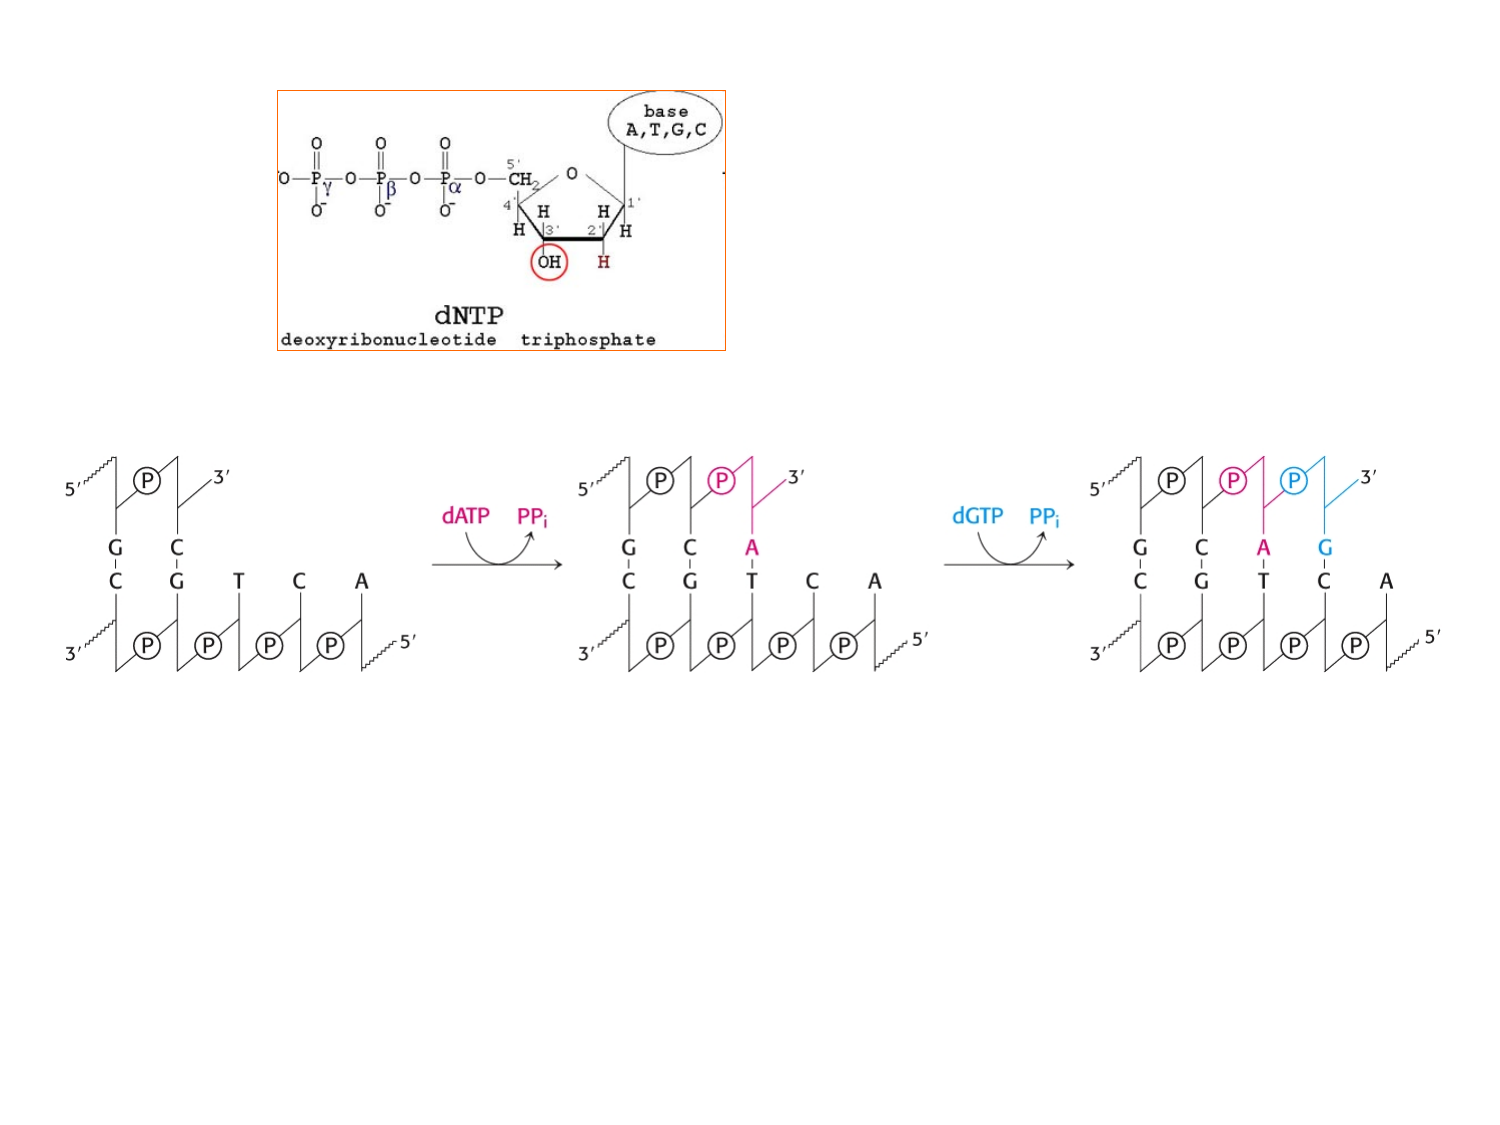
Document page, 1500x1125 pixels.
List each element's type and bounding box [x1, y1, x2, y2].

picture [277, 90, 726, 350]
picture [49, 440, 1450, 685]
